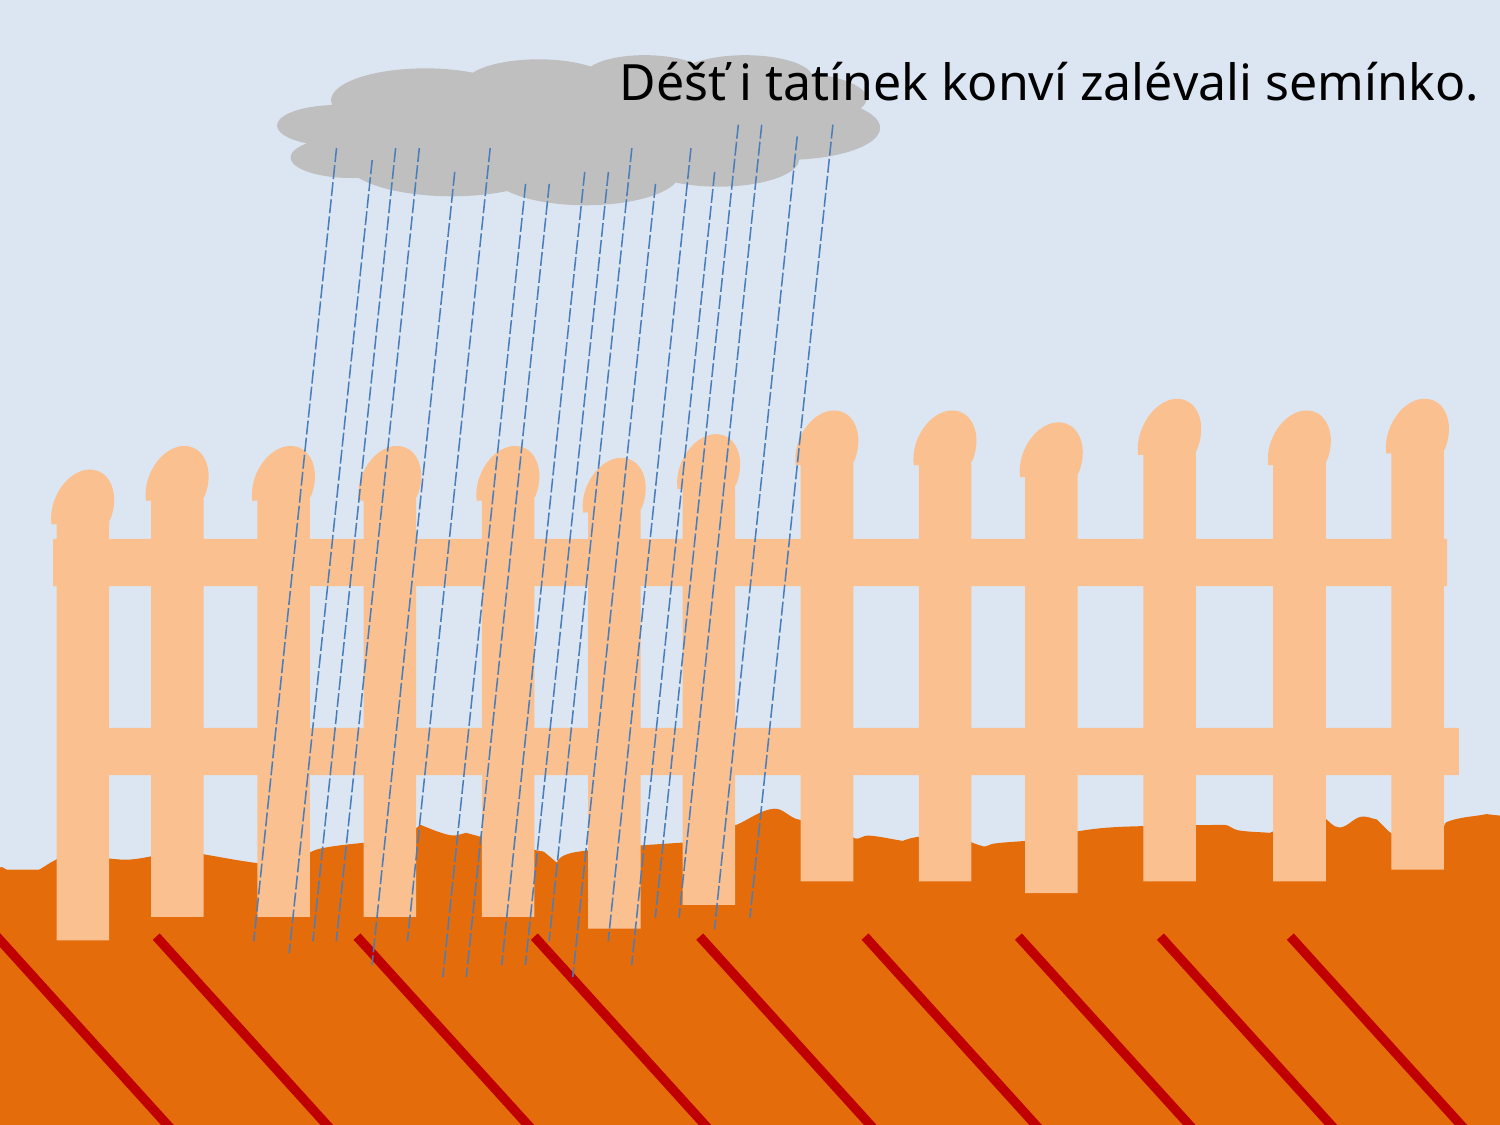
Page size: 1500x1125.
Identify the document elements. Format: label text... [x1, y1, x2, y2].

text_box Déšť i tatínek konví zalévali semínko. [604, 42, 1495, 119]
text_box [0, 0, 1500, 1125]
text_box [0, 949, 160, 1125]
